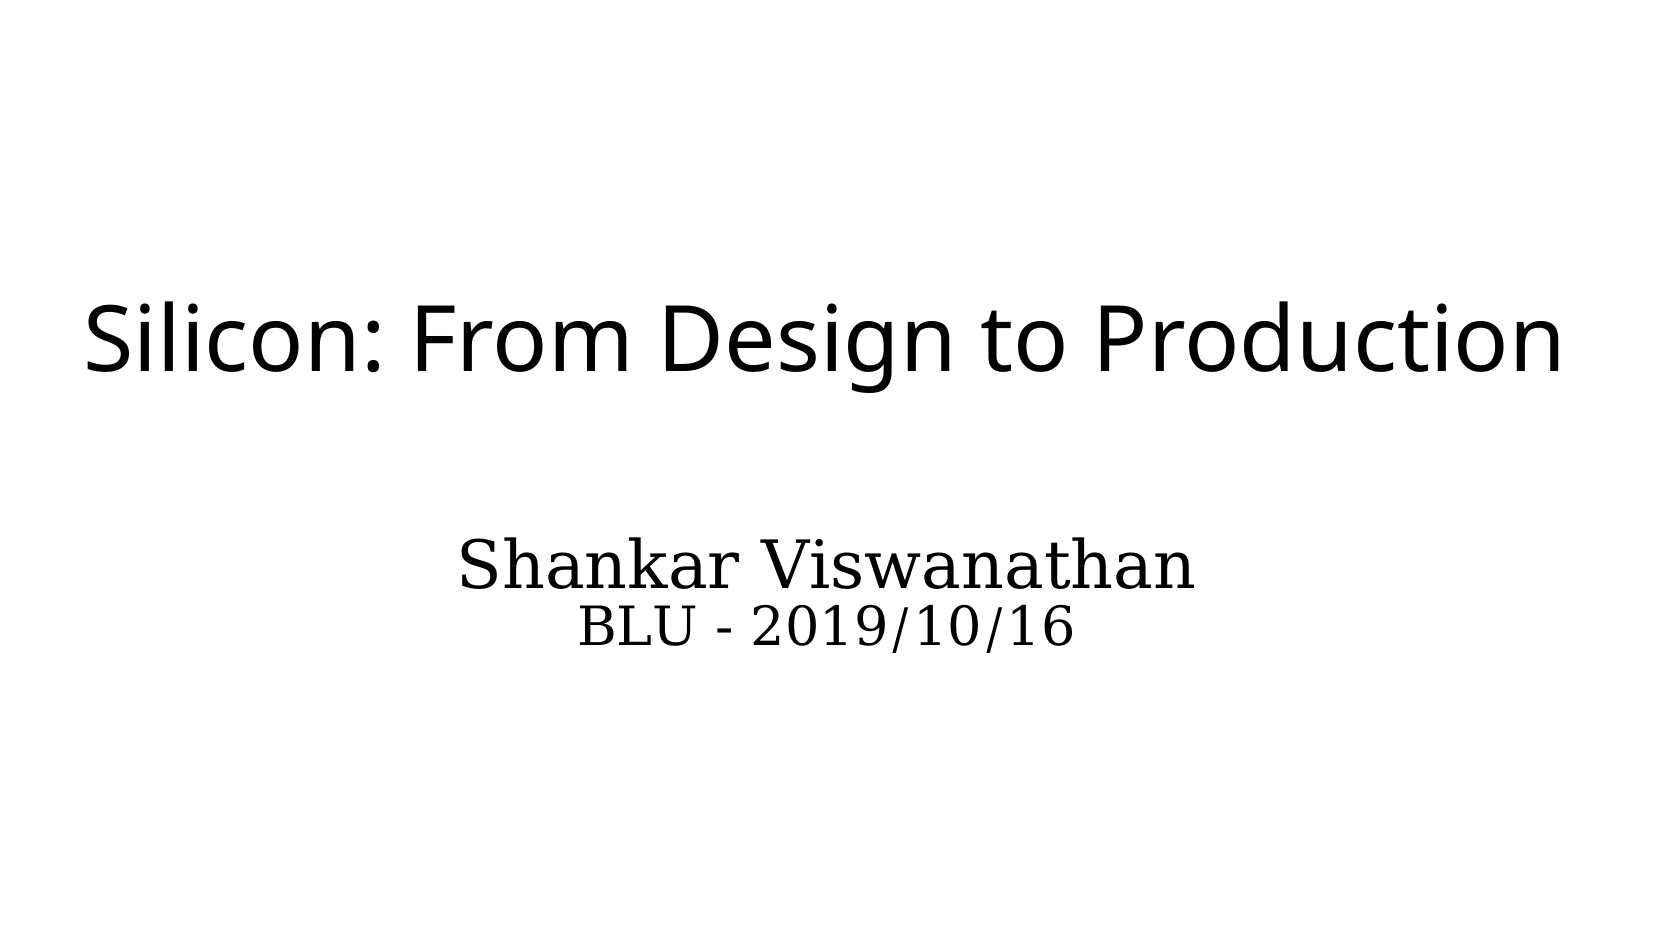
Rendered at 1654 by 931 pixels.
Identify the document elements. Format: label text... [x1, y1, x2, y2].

title Silicon: From Design to Production [81, 258, 1570, 414]
subtitle Shankar Viswanathan BLU - 2019/10/16 [82, 435, 1571, 758]
